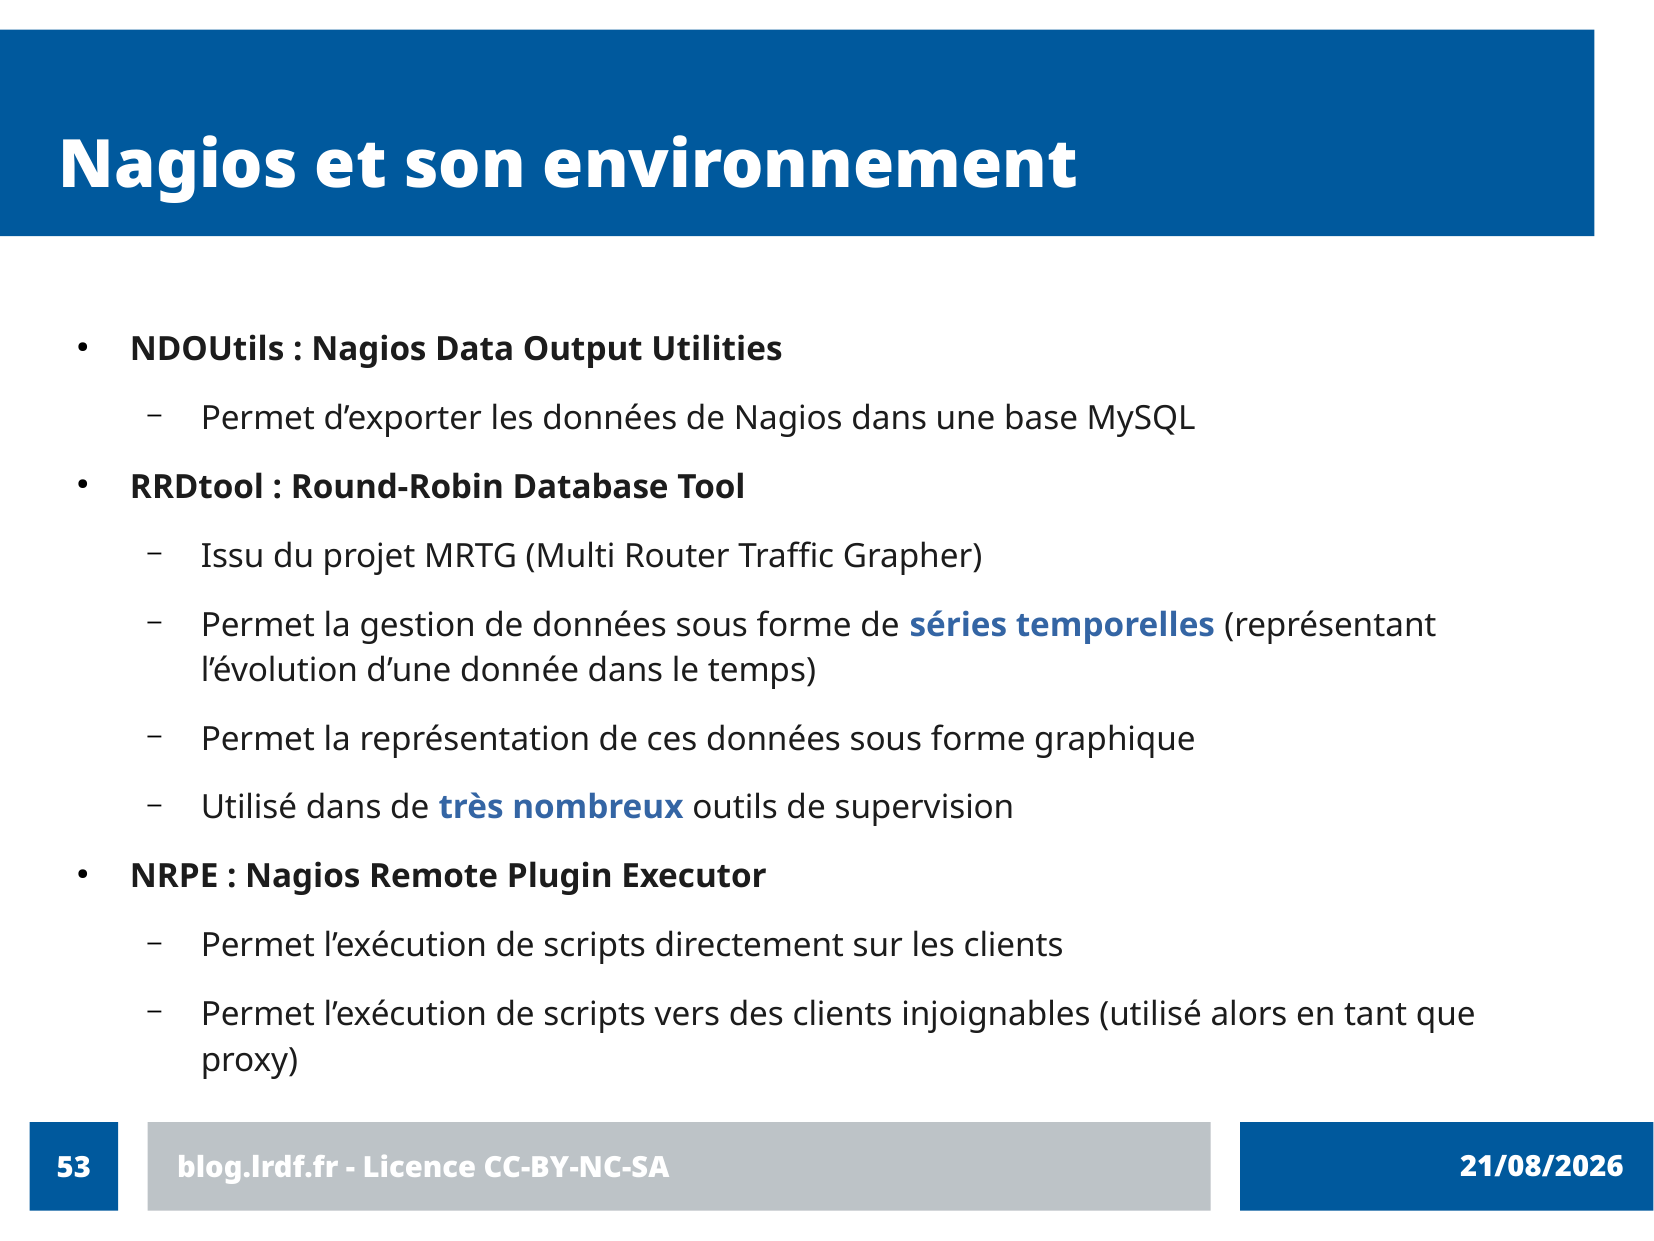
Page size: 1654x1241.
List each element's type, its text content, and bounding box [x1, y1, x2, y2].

list NDOUtils : Nagios Data Output Utilities Permet d’exporter les données de Nagios dans une base MySQL RRDtool : Round-Robin Database Tool Issu du projet MRTG (Multi Router Traffic Grapher) Permet la gestion de données sous forme de séries temporelles (représentant l’évolution d’une donnée dans le temps) Permet la représentation de ces données sous forme graphique Utilisé dans de très nombreux outils de supervision NRPE : Nagios Remote Plugin Executor Permet l’exécution de scripts directement sur les clients Permet l’exécution de scripts vers des clients injoignables (utilisé alors en tant que proxy) [59, 324, 1565, 1093]
title Nagios et son environnement [59, 59, 1595, 207]
